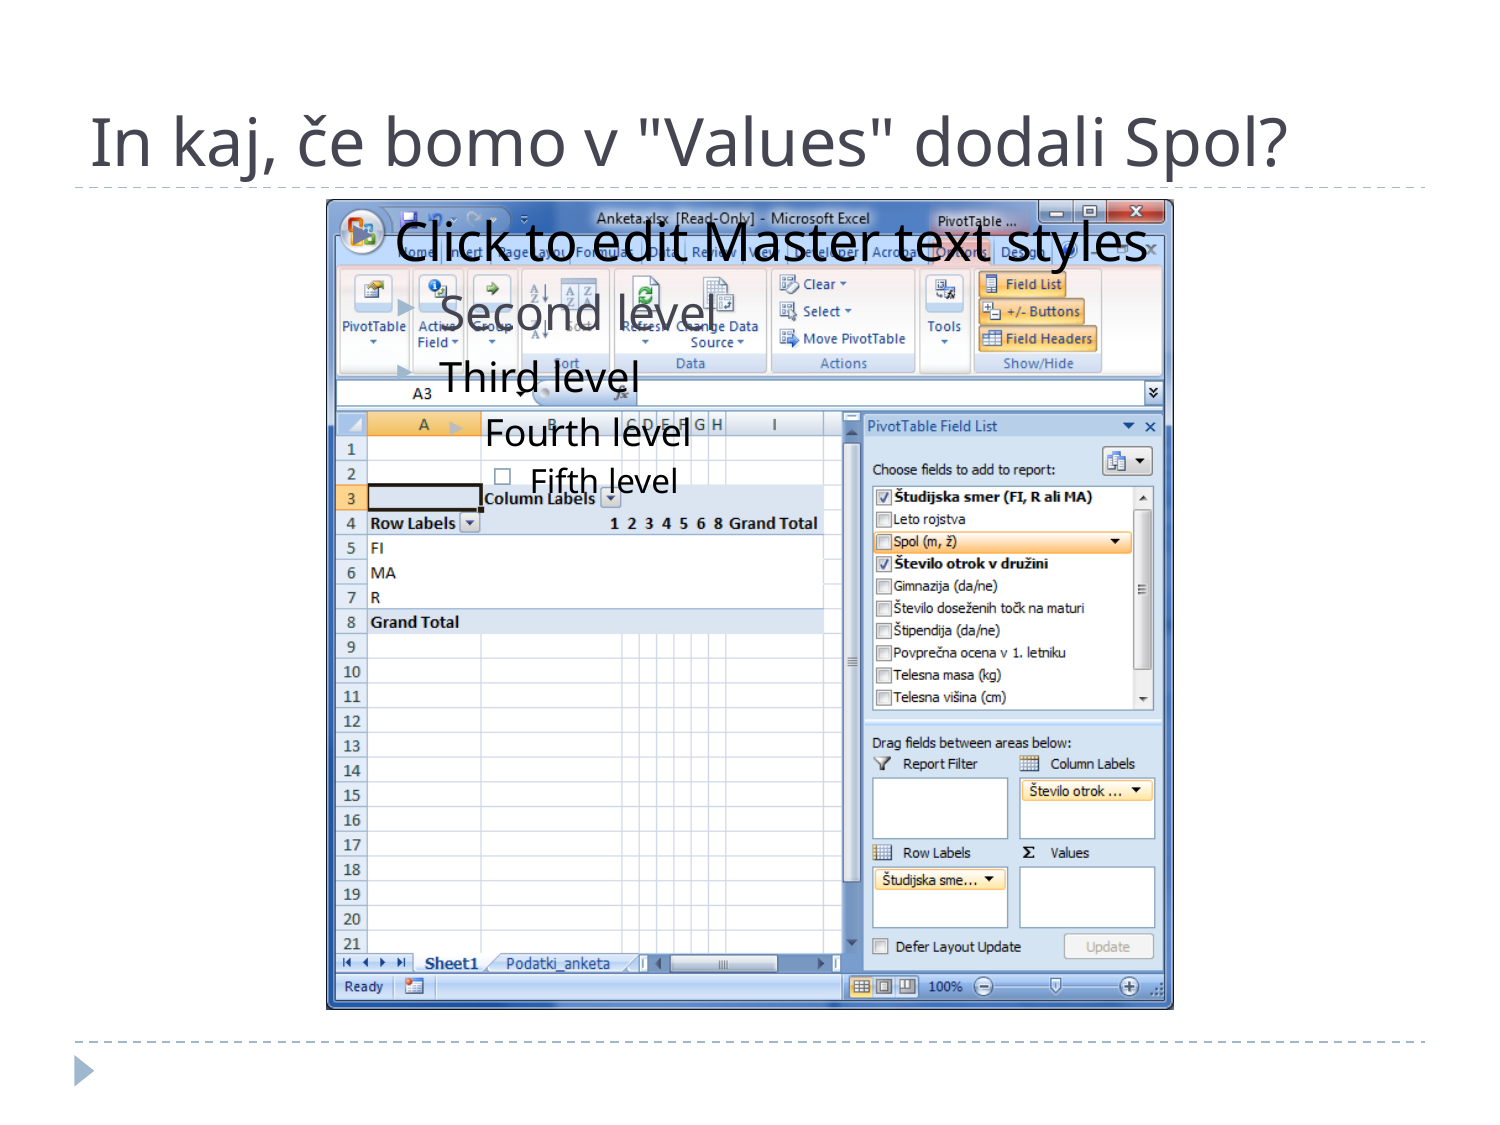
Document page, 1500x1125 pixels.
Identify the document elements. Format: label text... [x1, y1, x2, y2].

title In kaj, če bomo v "Values" dodali Spol? [75, 24, 1425, 188]
picture [326, 199, 1174, 1010]
